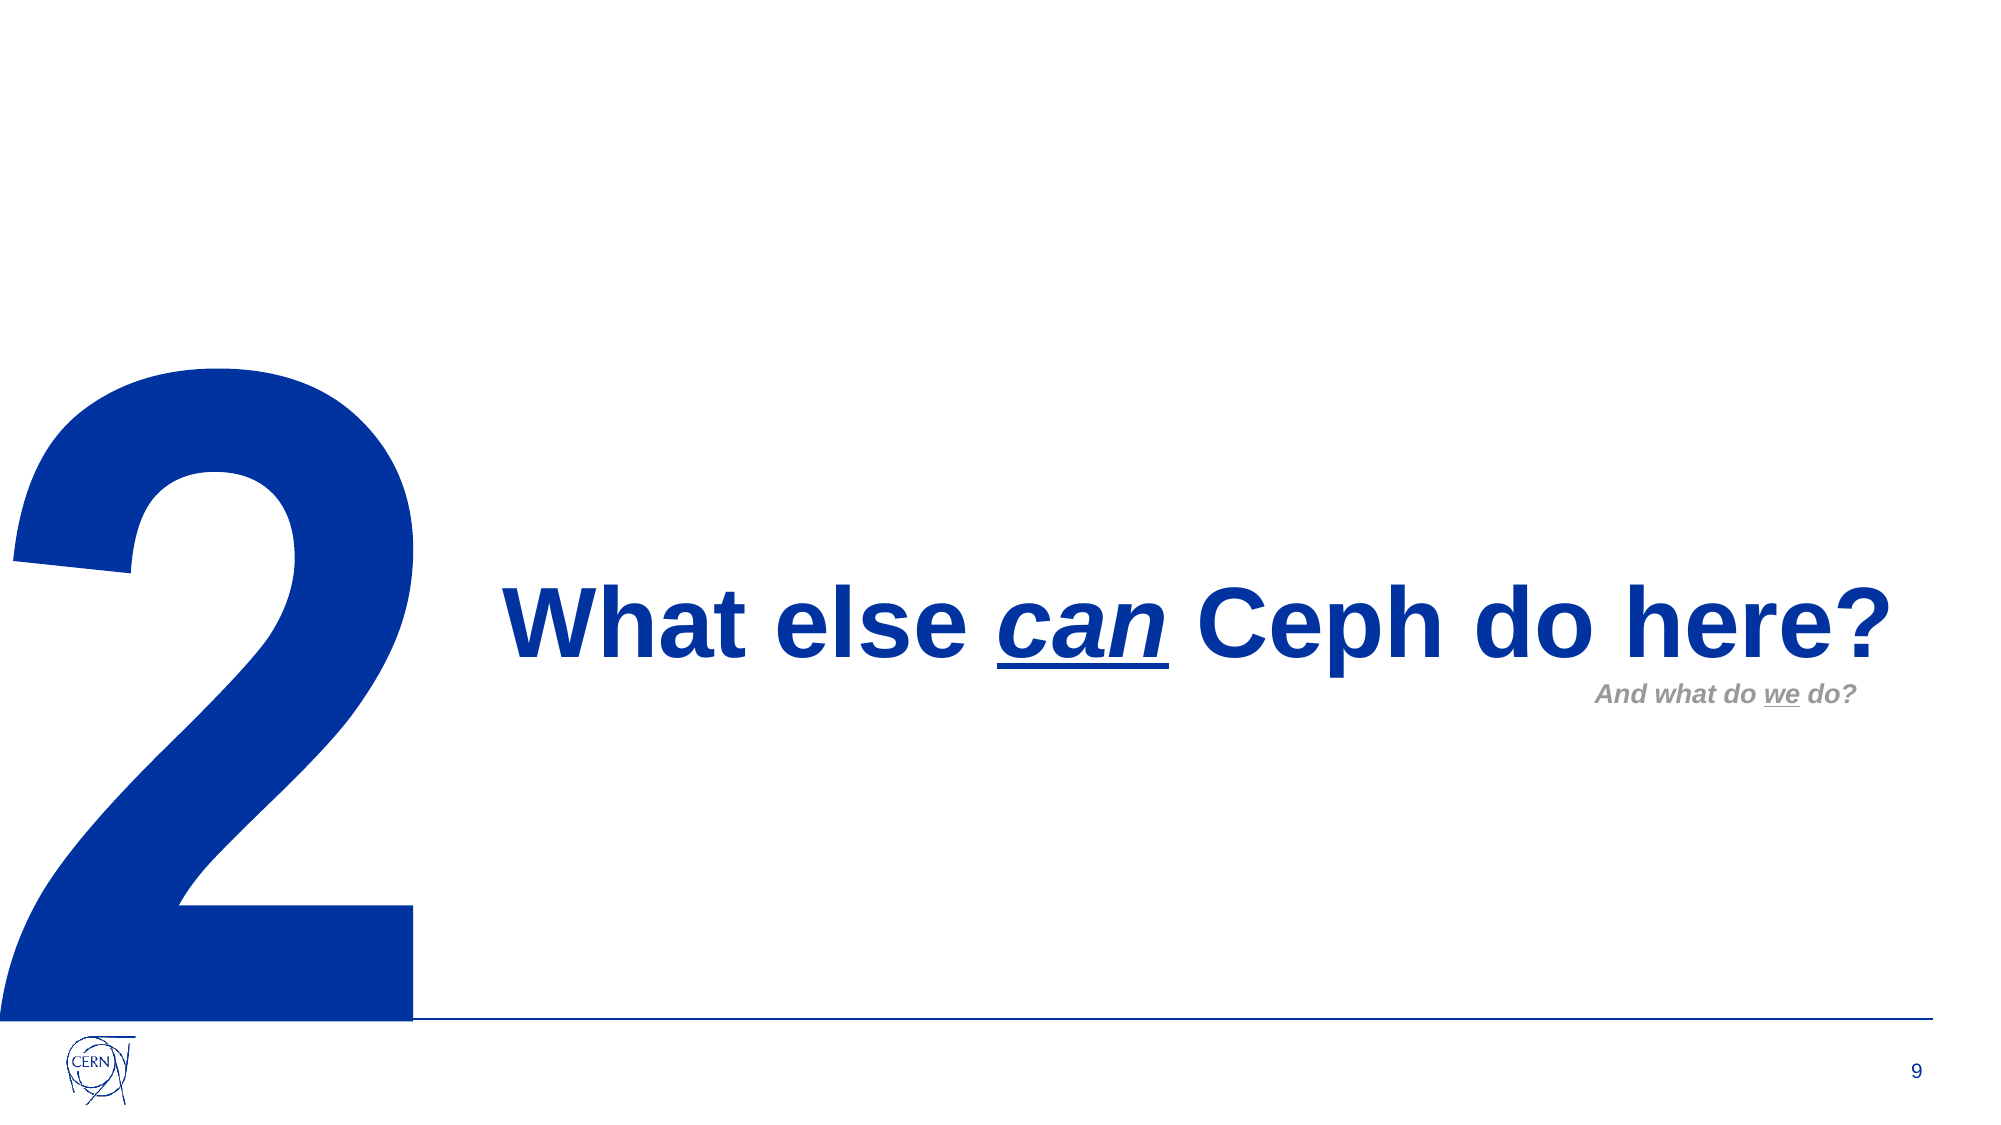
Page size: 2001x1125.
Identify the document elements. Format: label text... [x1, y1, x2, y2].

text_box 9 [1911, 1059, 1932, 1085]
picture [66, 1036, 149, 1106]
text_box What else can Ceph do here? [502, 567, 1926, 686]
text_box And what do we do? [1594, 679, 1861, 739]
text_box [0, 368, 414, 1022]
